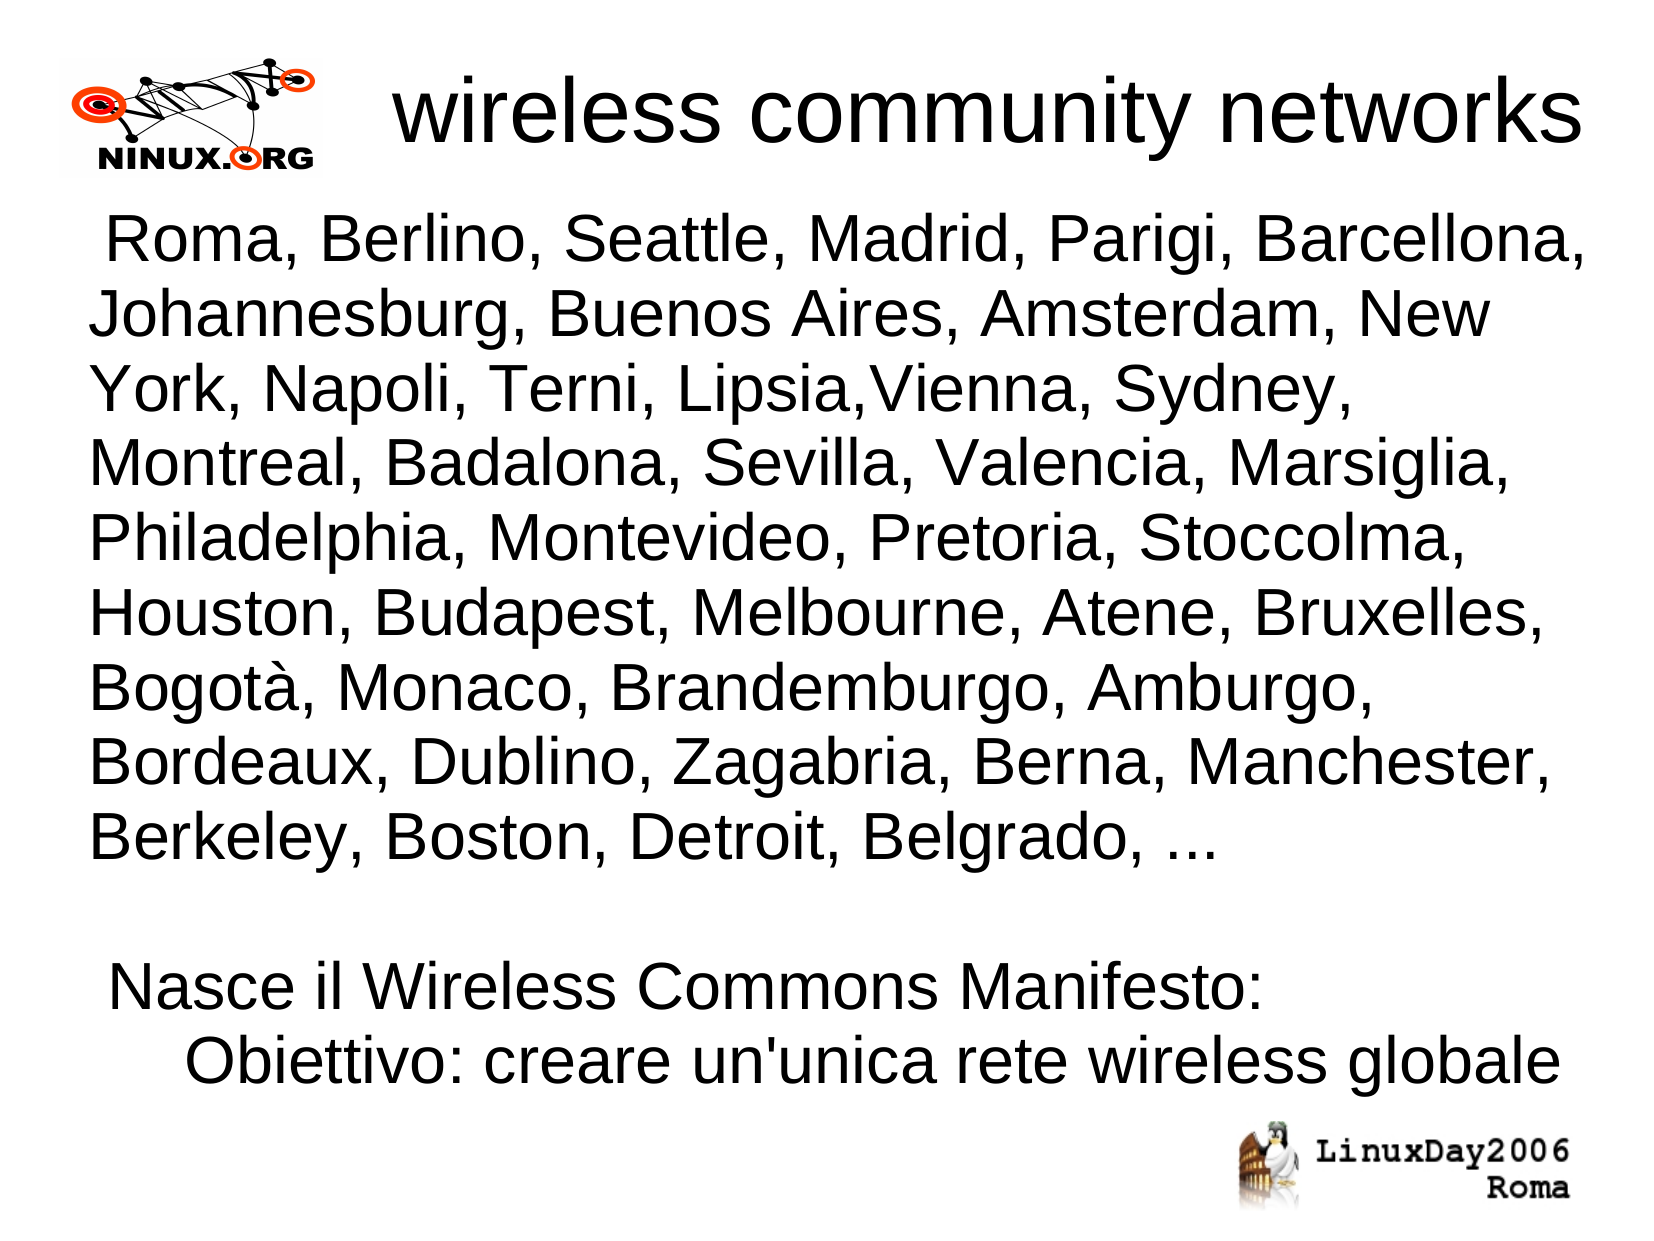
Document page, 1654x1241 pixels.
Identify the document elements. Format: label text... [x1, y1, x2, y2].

title wireless community networks [383, 14, 1595, 177]
picture [59, 58, 323, 178]
picture [1234, 1121, 1589, 1211]
subtitle Roma, Berlino, Seattle, Madrid, Parigi, Barcellona, Johannesburg, Buenos Aires, Amsterdam, New York, Napoli, Terni, Lipsia,Vienna, Sydney, Montreal, Badalona, Sevilla, Valencia, Marsiglia, Philadelphia, Montevideo, Pretoria, Stoccolma, Houston, Budapest, Melbourne, Atene, Bruxelles, Bogotà, Monaco, Brandemburgo, Amburgo, Bordeaux, Dublino, Zagabria, Berna, Manchester, Berkeley, Boston, Detroit, Belgrado, ... Nasce il Wireless Commons Manifesto: Obiettivo: creare un'unica rete wireless globale [88, 177, 1625, 1123]
